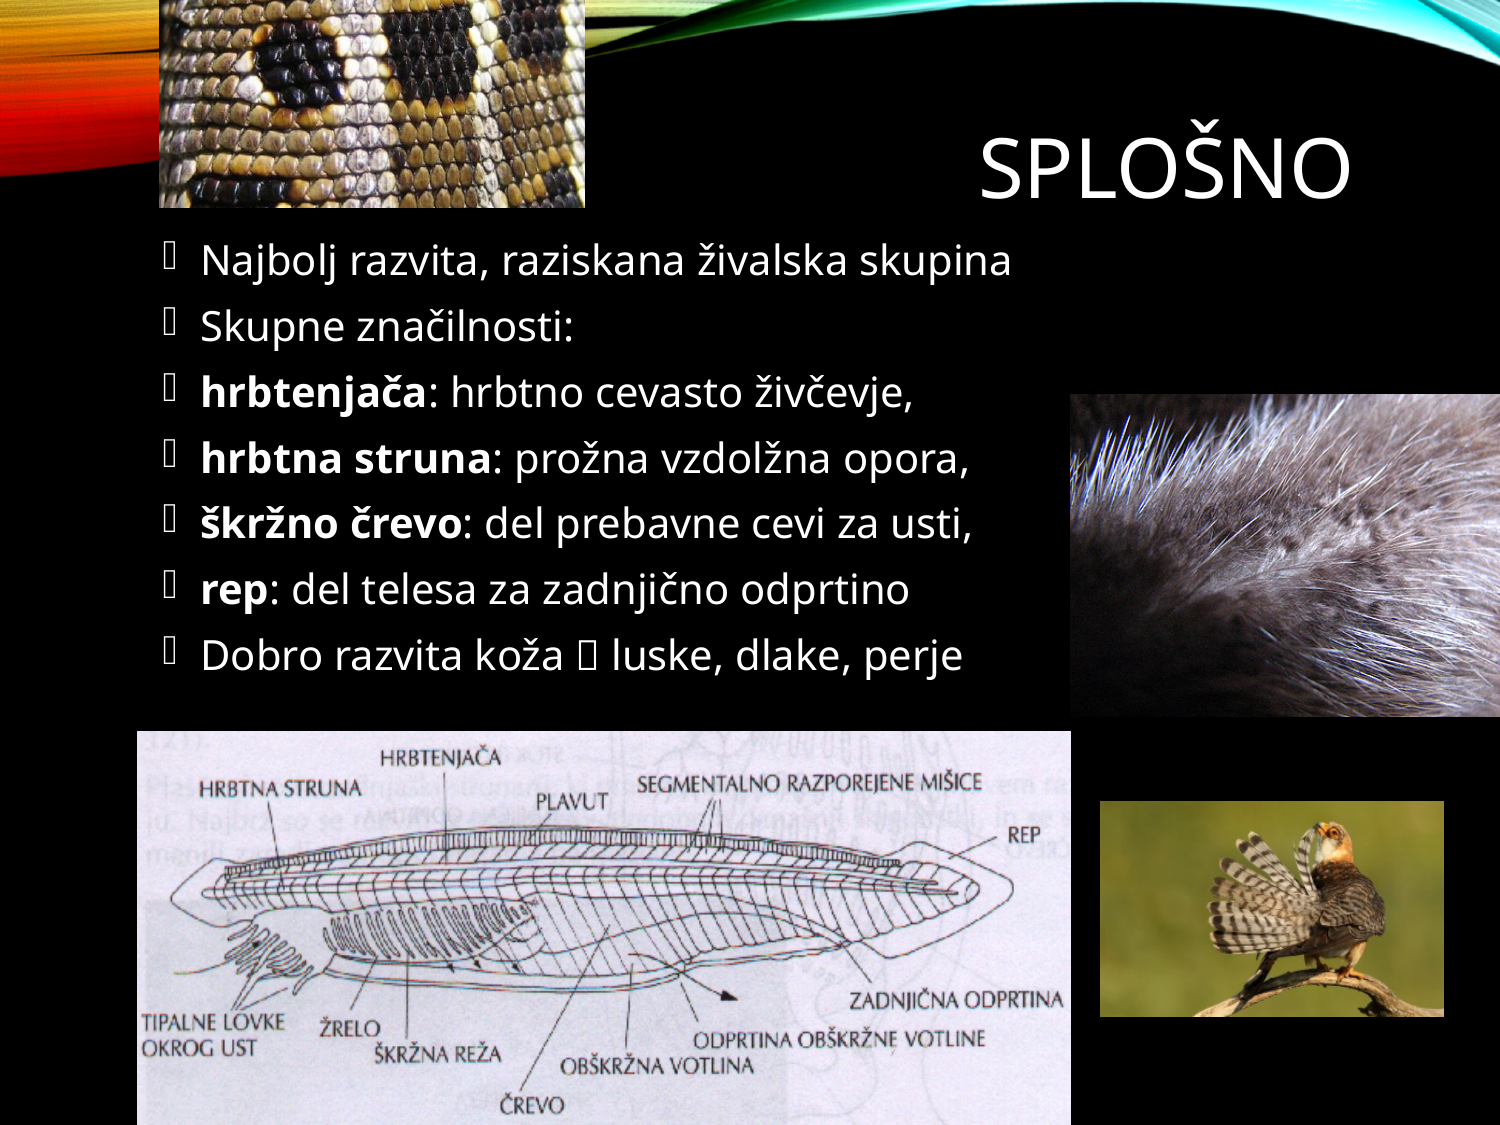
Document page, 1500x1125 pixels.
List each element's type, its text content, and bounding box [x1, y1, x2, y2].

list Najbolj razvita, raziskana živalska skupina Skupne značilnosti: hrbtenjača: hrbtno cevasto živčevje, hrbtna struna: prožna vzdolžna opora, škržno črevo: del prebavne cevi za usti, rep: del telesa za zadnjično odprtino Dobro razvita koža  luske, dlake, perje [147, 231, 1229, 852]
picture [1100, 801, 1444, 1017]
picture [0, 0, 1500, 208]
picture [1070, 394, 1500, 717]
title SPLOŠNO [289, 66, 1371, 277]
picture [137, 731, 1071, 1125]
